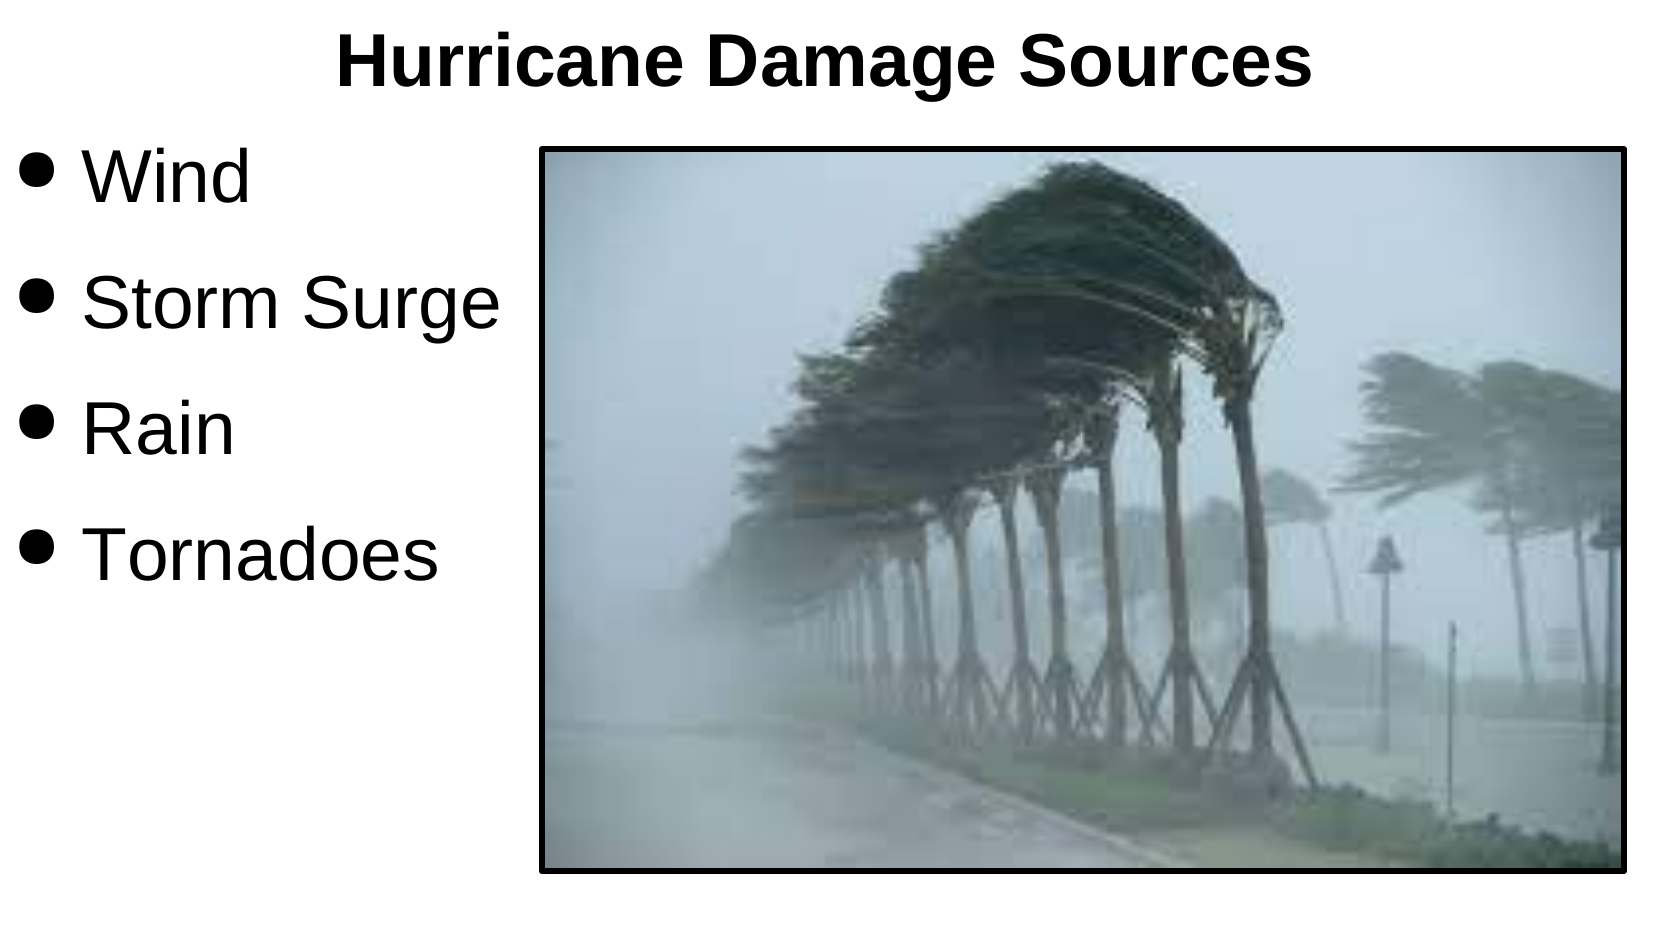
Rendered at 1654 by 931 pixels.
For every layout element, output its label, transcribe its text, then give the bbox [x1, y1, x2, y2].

text_box Wind Storm Surge Rain Tornadoes [0, 120, 563, 604]
title Hurricane Damage Sources [0, 5, 1654, 107]
picture [544, 152, 1622, 869]
